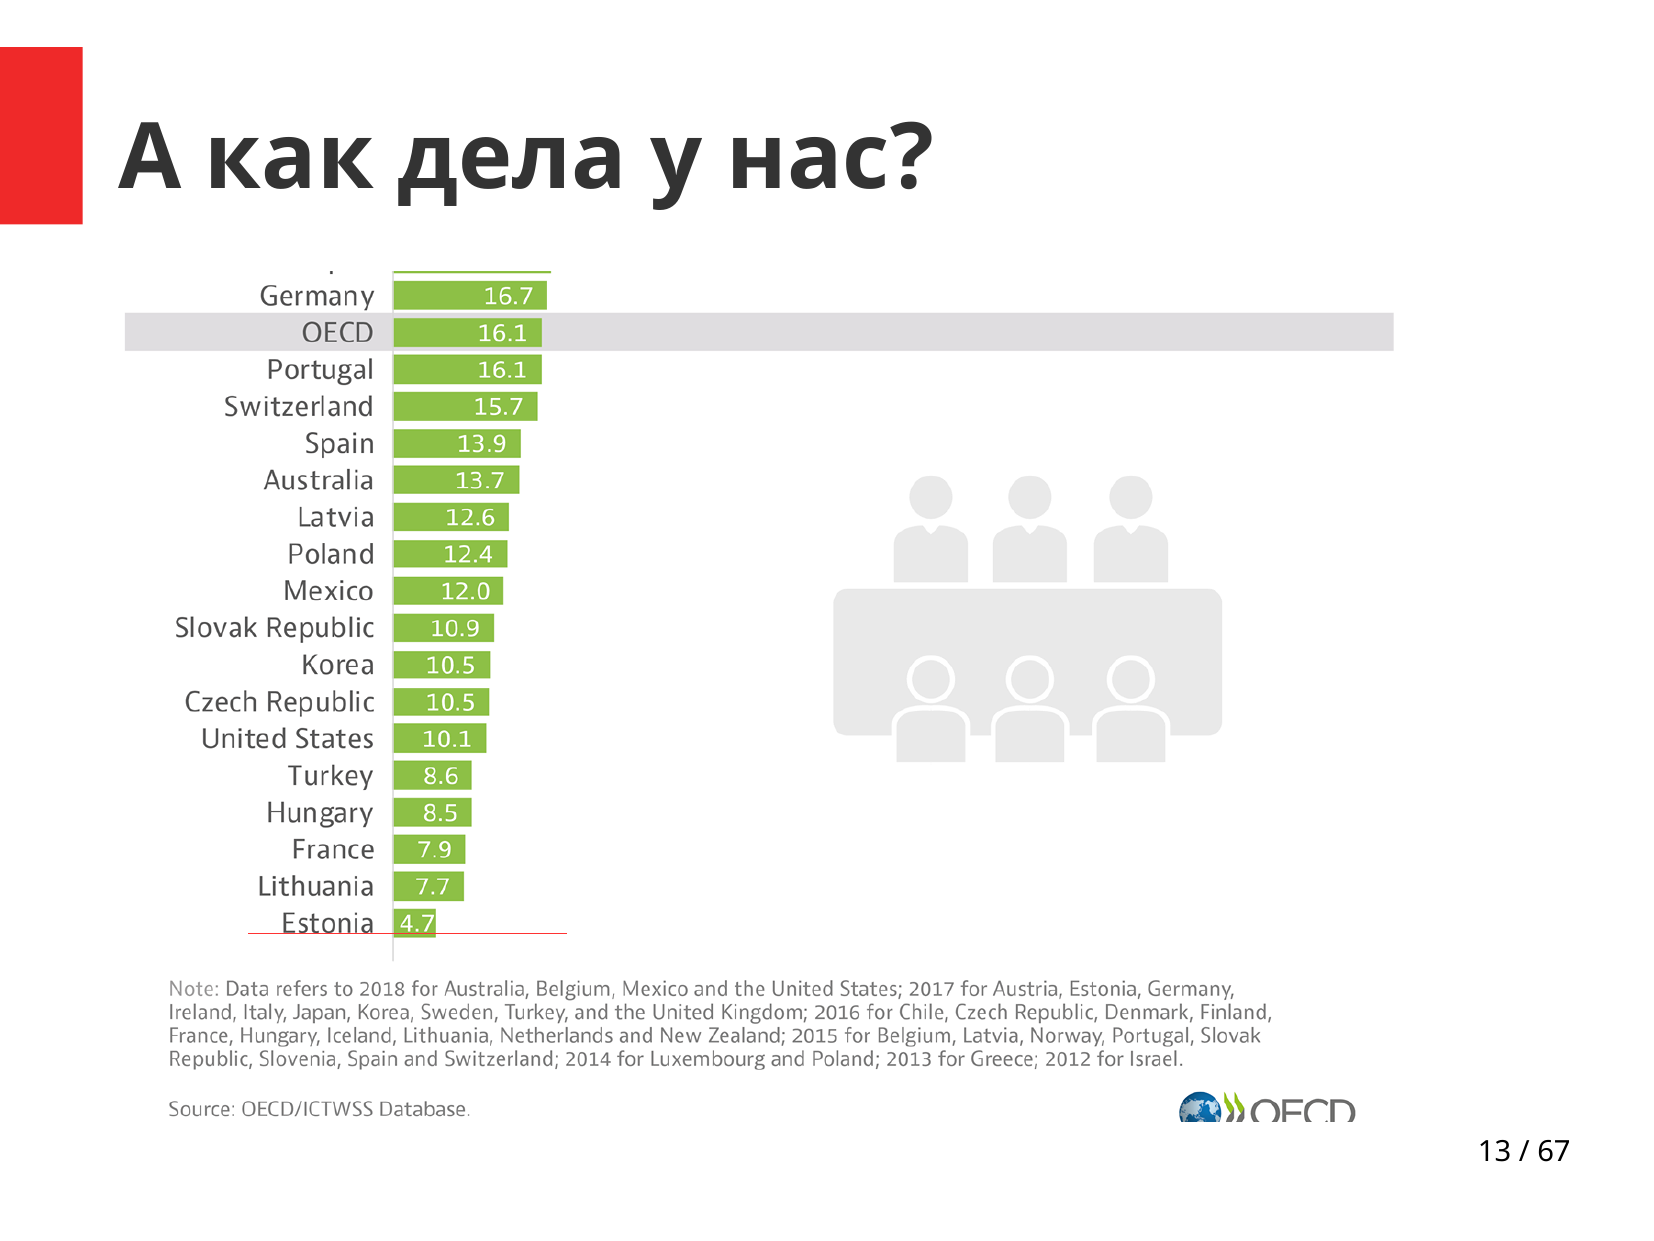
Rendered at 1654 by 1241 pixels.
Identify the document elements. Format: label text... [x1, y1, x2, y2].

picture [124, 271, 1394, 1122]
title А как дела у нас? [118, 49, 1571, 257]
